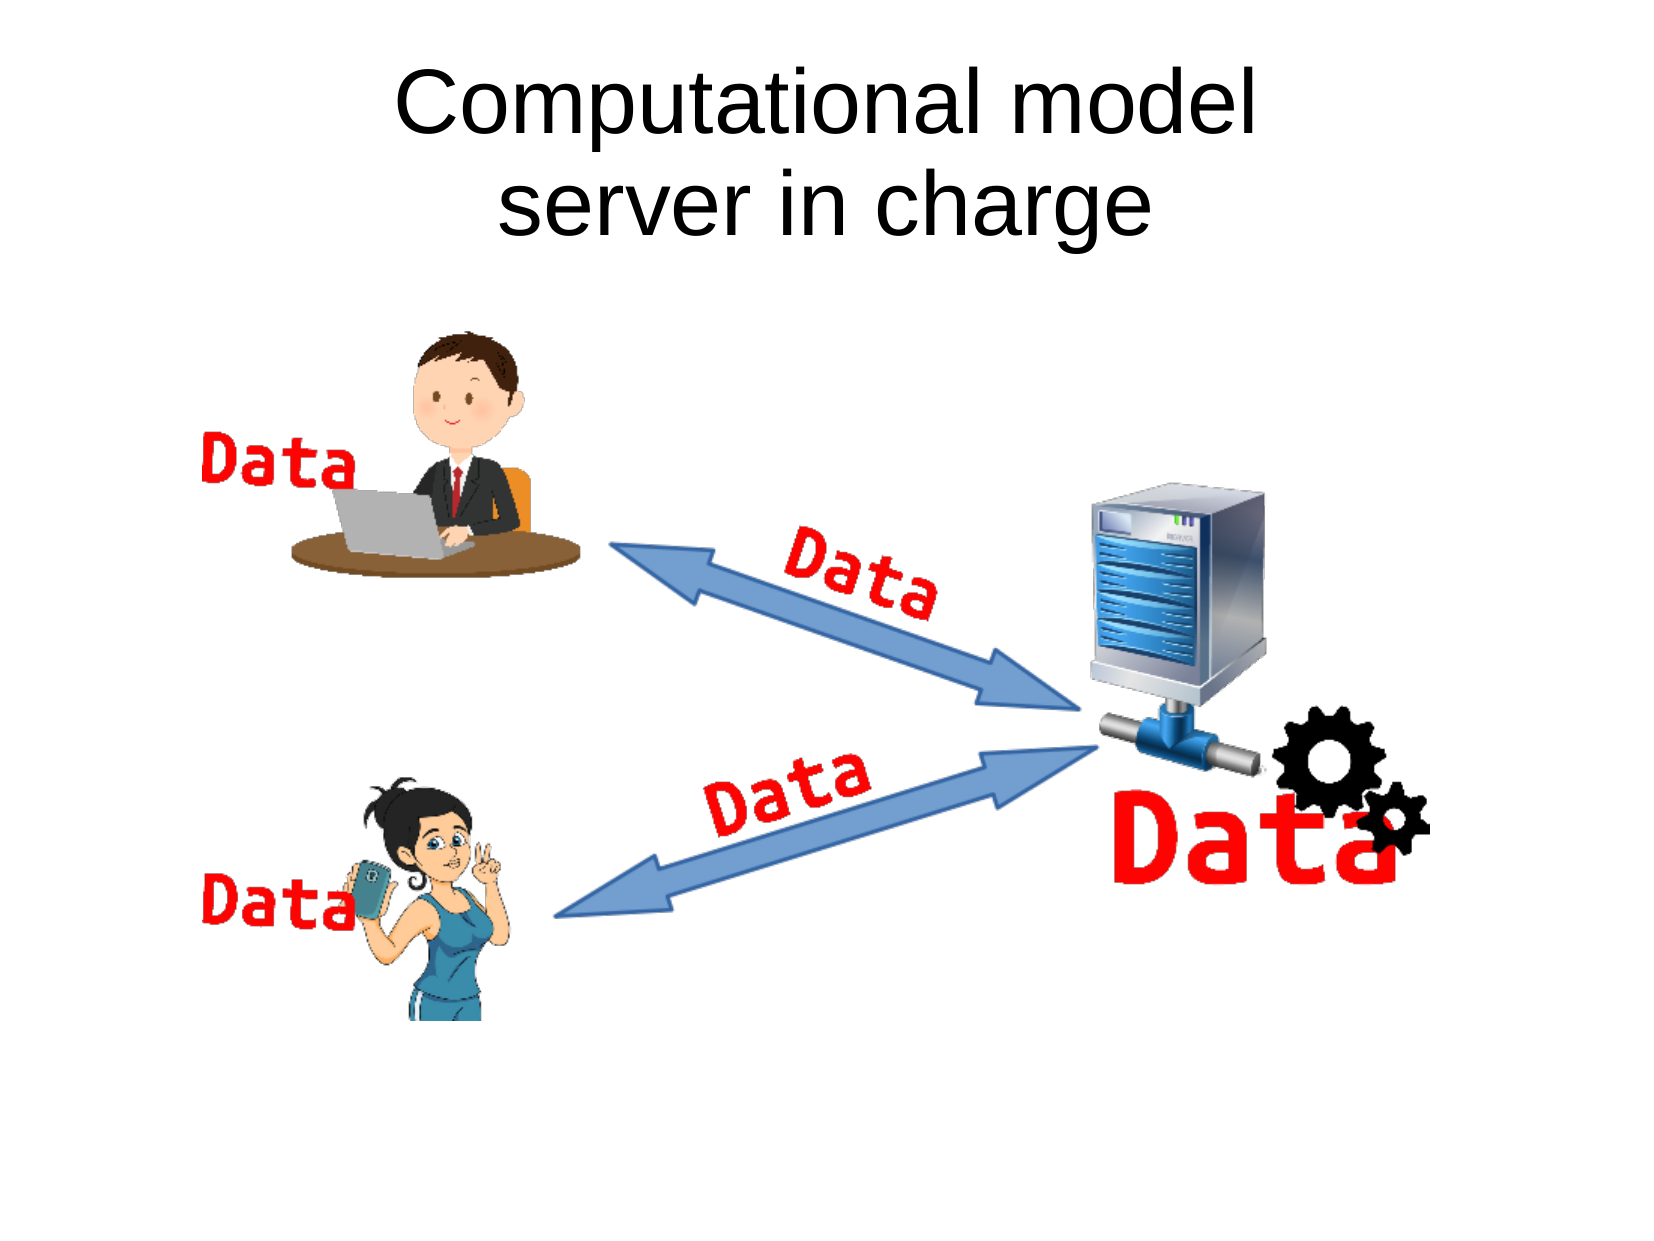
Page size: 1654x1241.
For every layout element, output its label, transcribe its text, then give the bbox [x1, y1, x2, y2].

picture [202, 330, 1430, 1021]
title Computational model server in charge [82, 49, 1571, 257]
